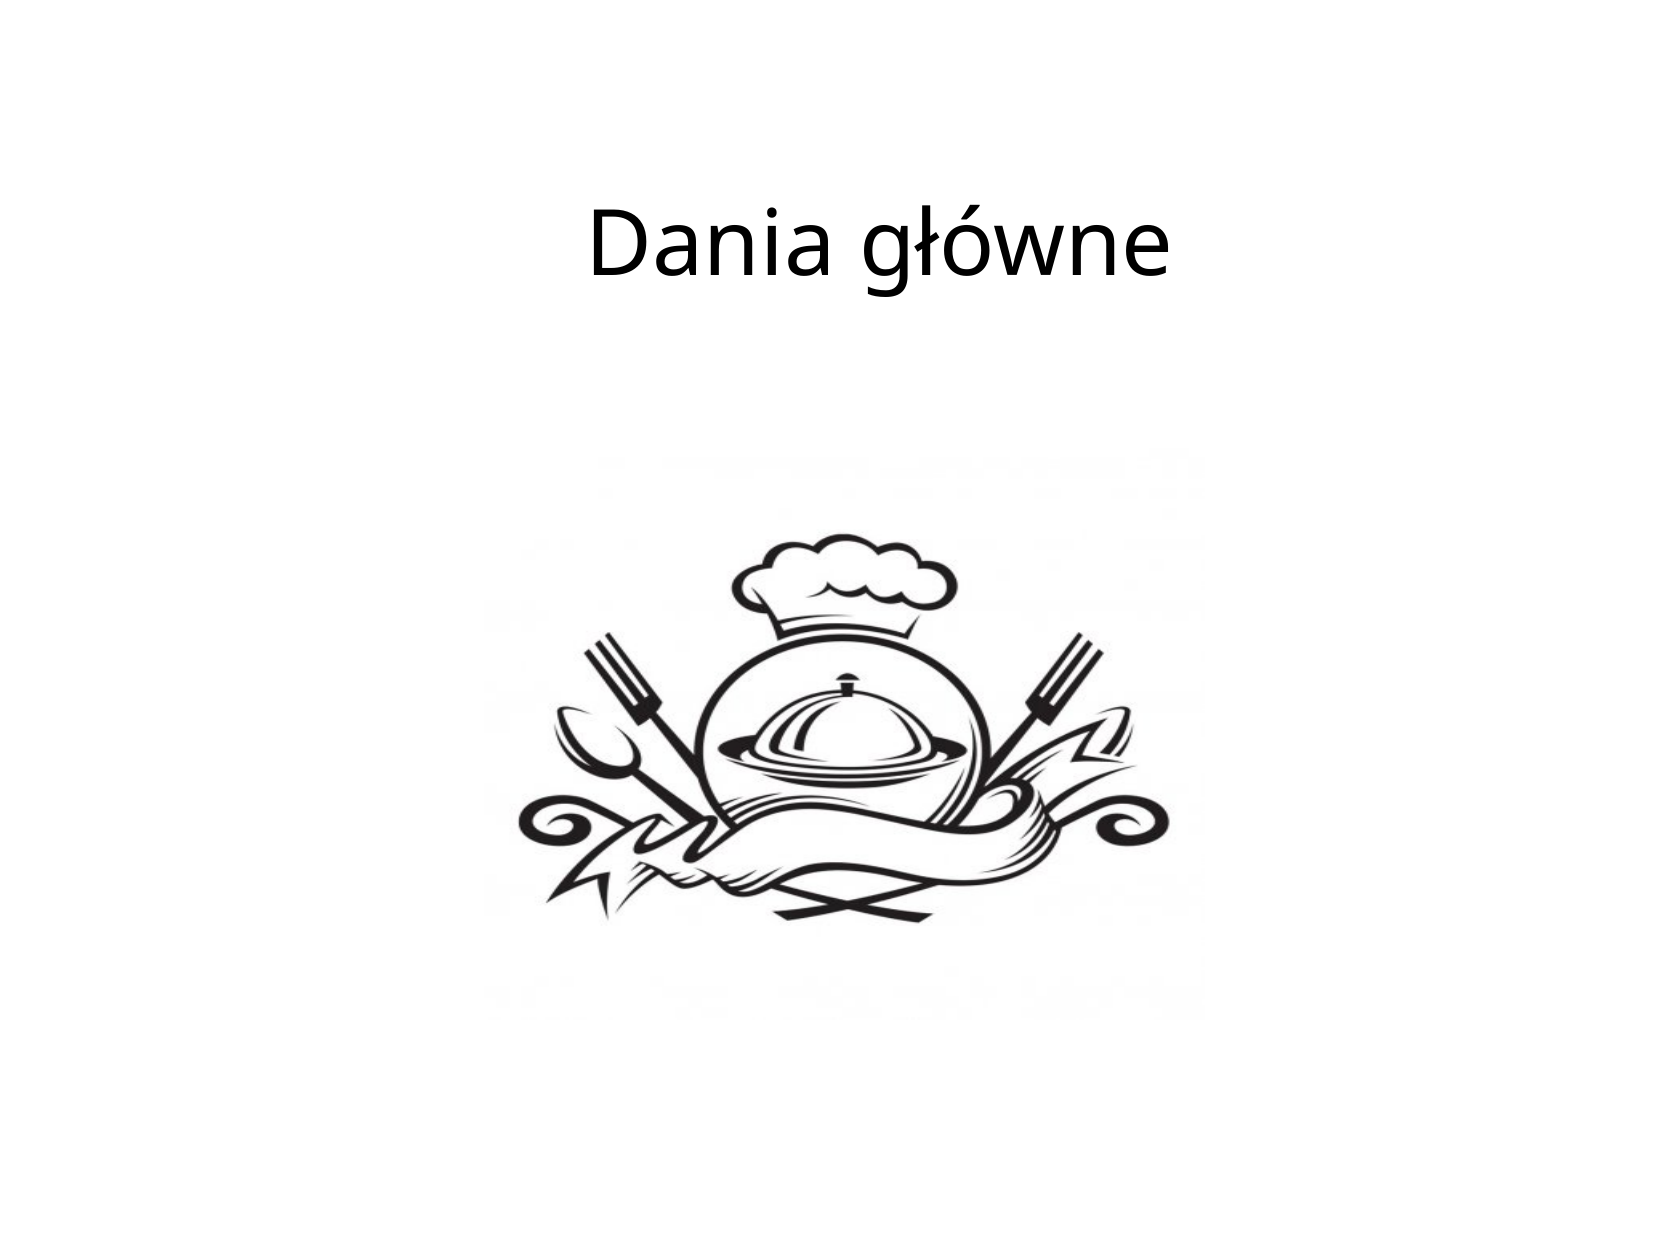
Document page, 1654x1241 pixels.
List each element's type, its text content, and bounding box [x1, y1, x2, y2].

picture [484, 448, 1205, 1020]
title Dania główne [176, 106, 1583, 373]
